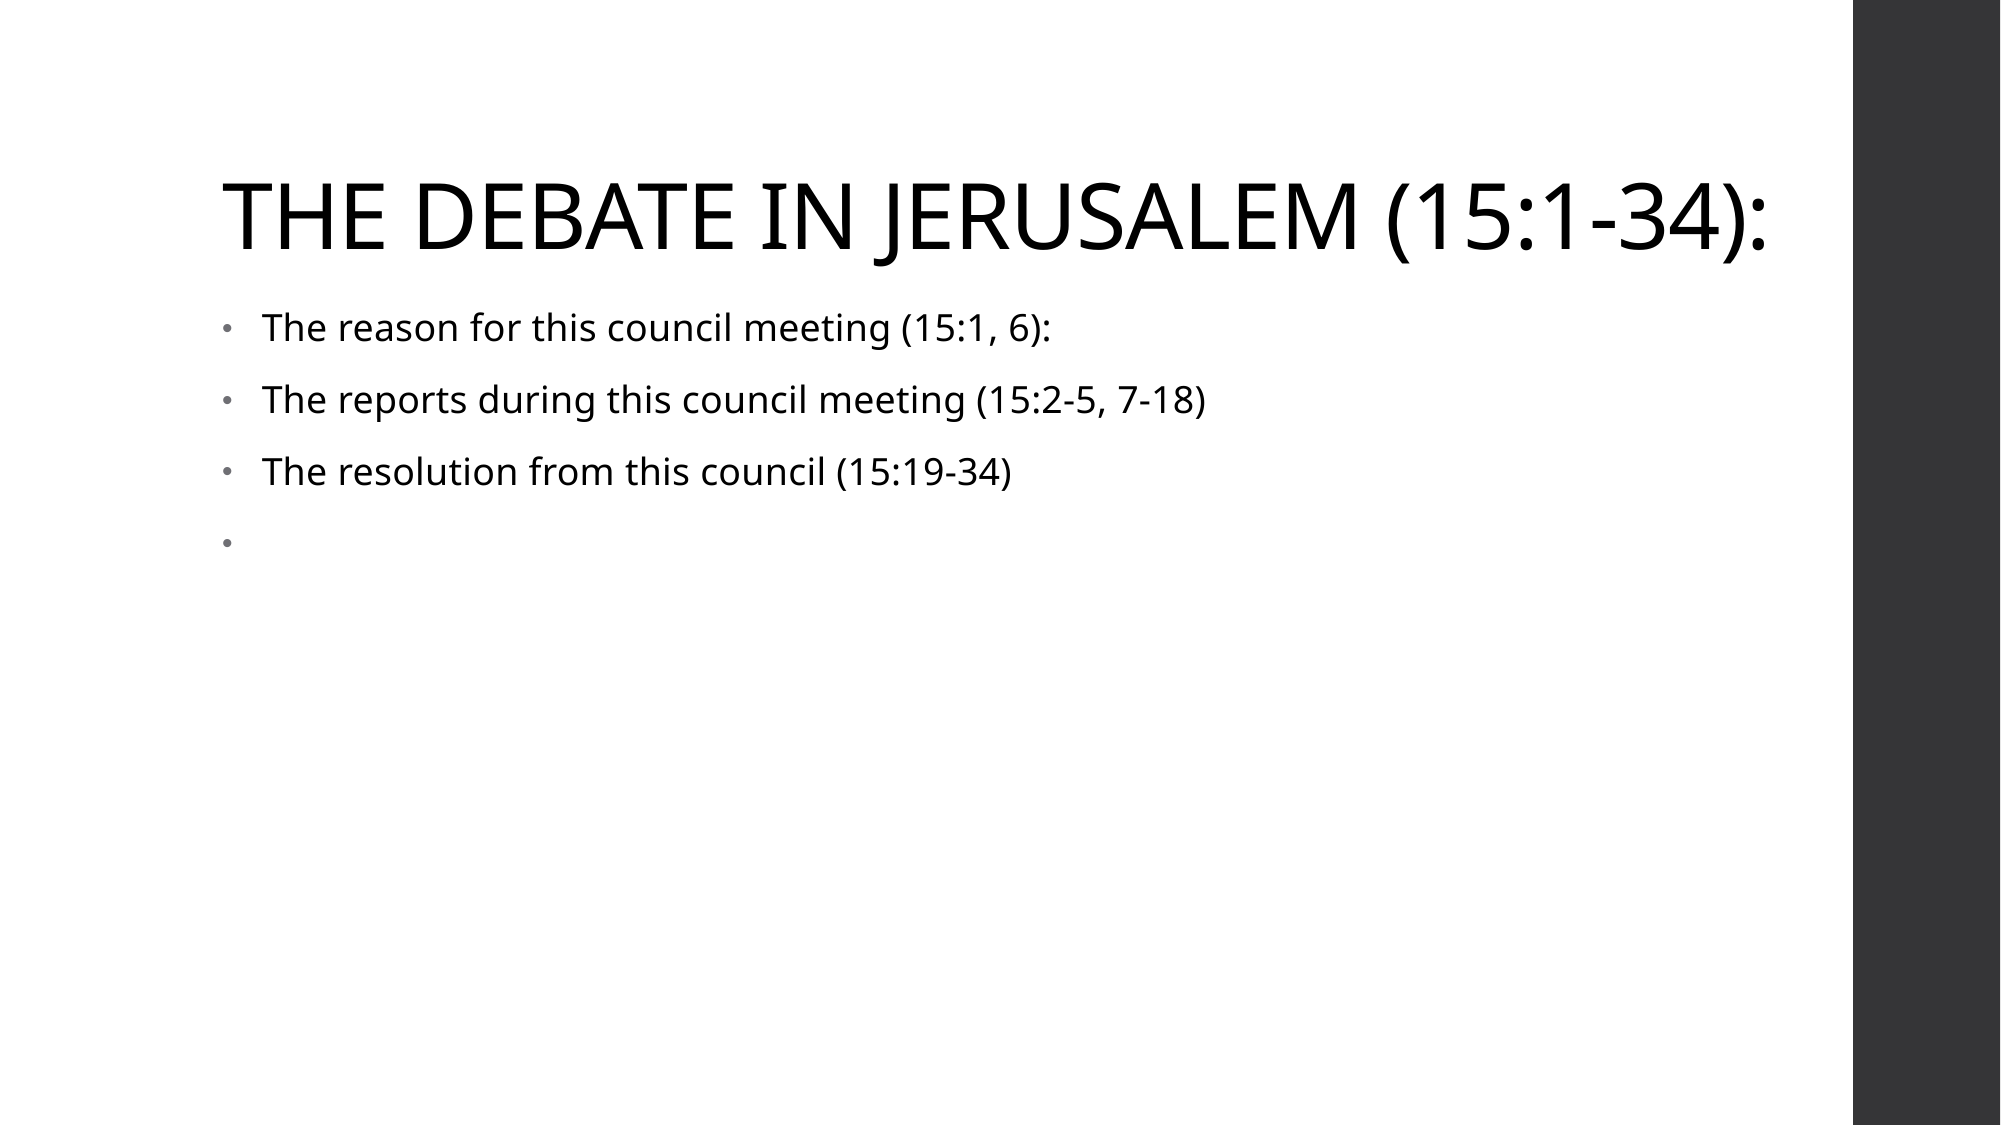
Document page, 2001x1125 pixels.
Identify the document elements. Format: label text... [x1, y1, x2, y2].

list The reason for this council meeting (15:1, 6): The reports during this council meeting (15:2-5, 7-18) The resolution from this council (15:19-34) [206, 299, 1617, 1014]
title THE DEBATE IN JERUSALEM (15:1-34): [206, 60, 1797, 278]
